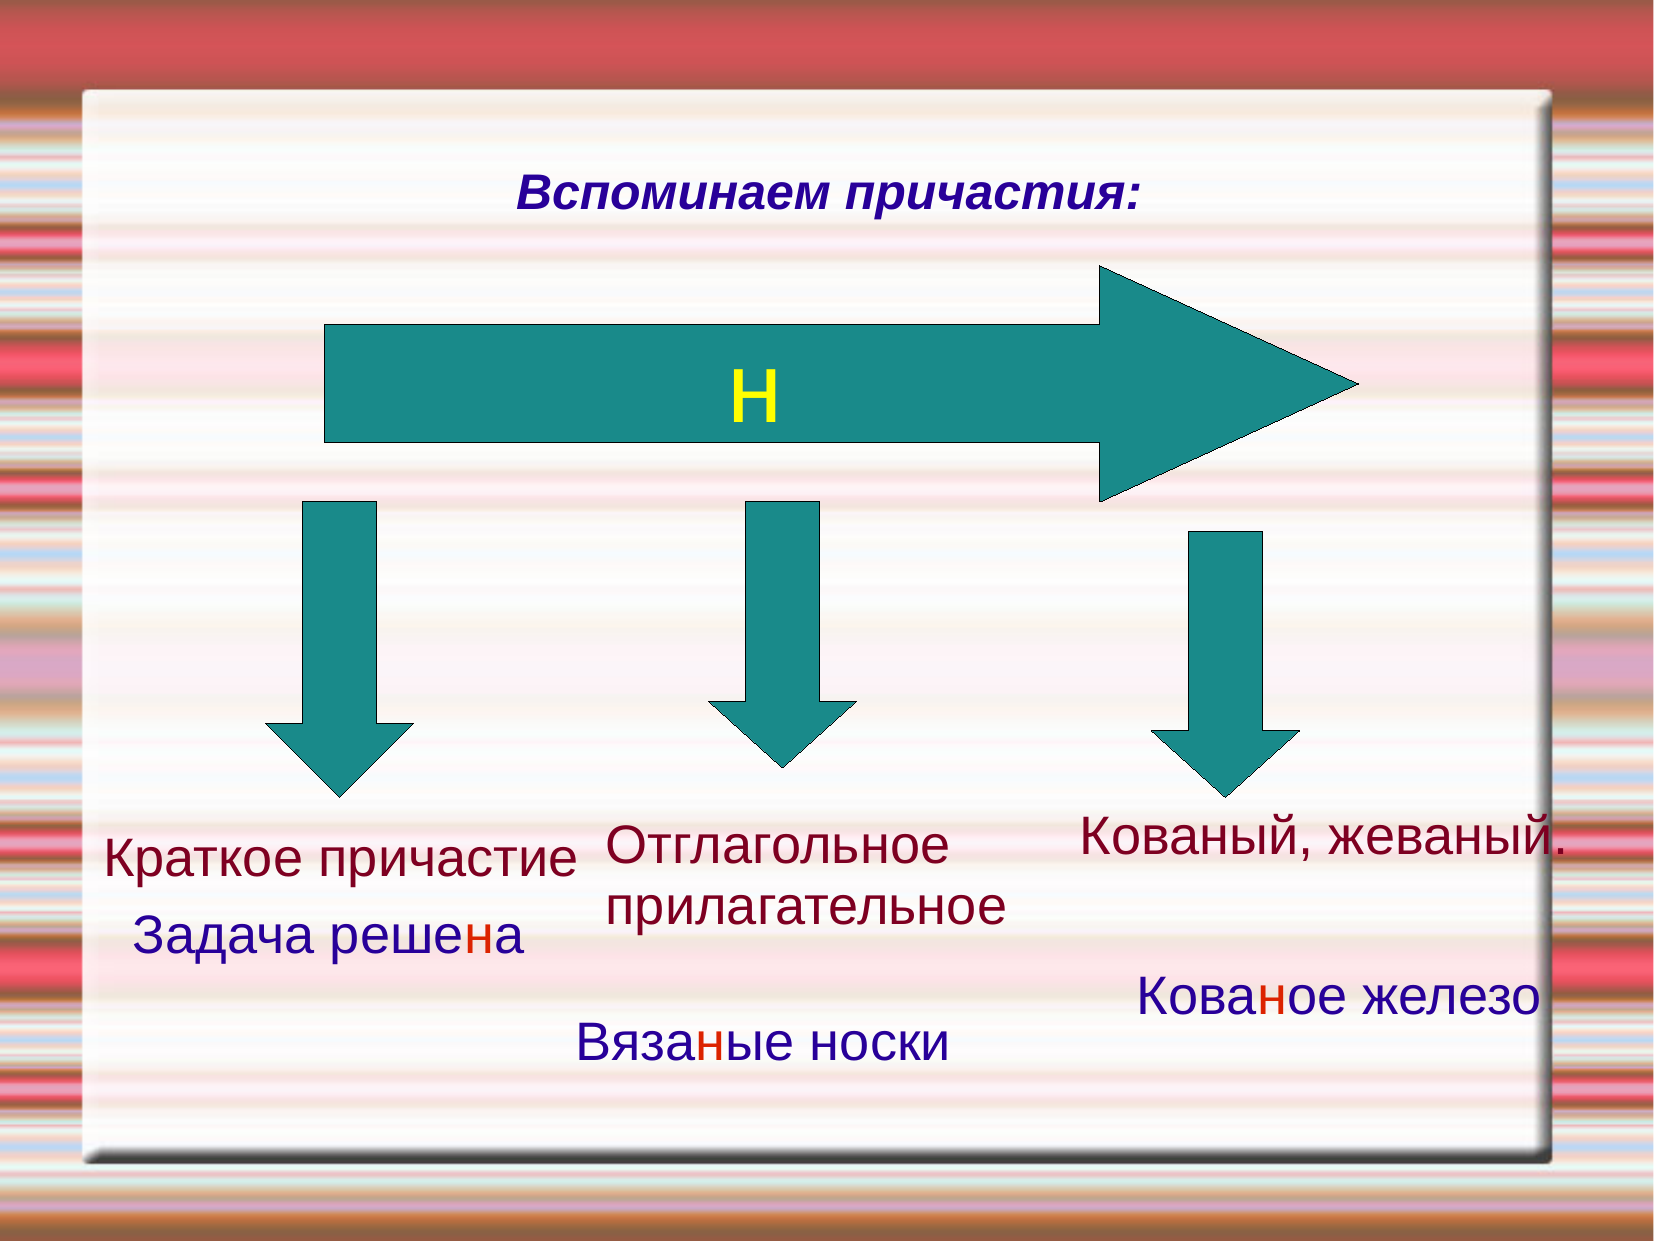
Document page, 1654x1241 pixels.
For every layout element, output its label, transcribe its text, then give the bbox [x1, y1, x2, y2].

title Вспоминаем причастия: [123, 88, 1536, 296]
text_box [798, 265, 1359, 502]
text_box н [712, 324, 798, 461]
text_box Задача решена [118, 897, 621, 973]
text_box Отглагольное прилагательное [590, 807, 1093, 944]
text_box Вязаные носки [561, 1003, 1093, 1080]
text_box [324, 324, 712, 443]
text_box Кованое железо [1122, 958, 1558, 1034]
picture [0, 0, 1654, 1241]
text_box [708, 501, 857, 768]
text_box [1151, 531, 1300, 797]
text_box [265, 501, 414, 798]
text_box Кованый, жеваный. [1065, 797, 1584, 916]
text_box Краткое причастие [88, 819, 595, 1017]
